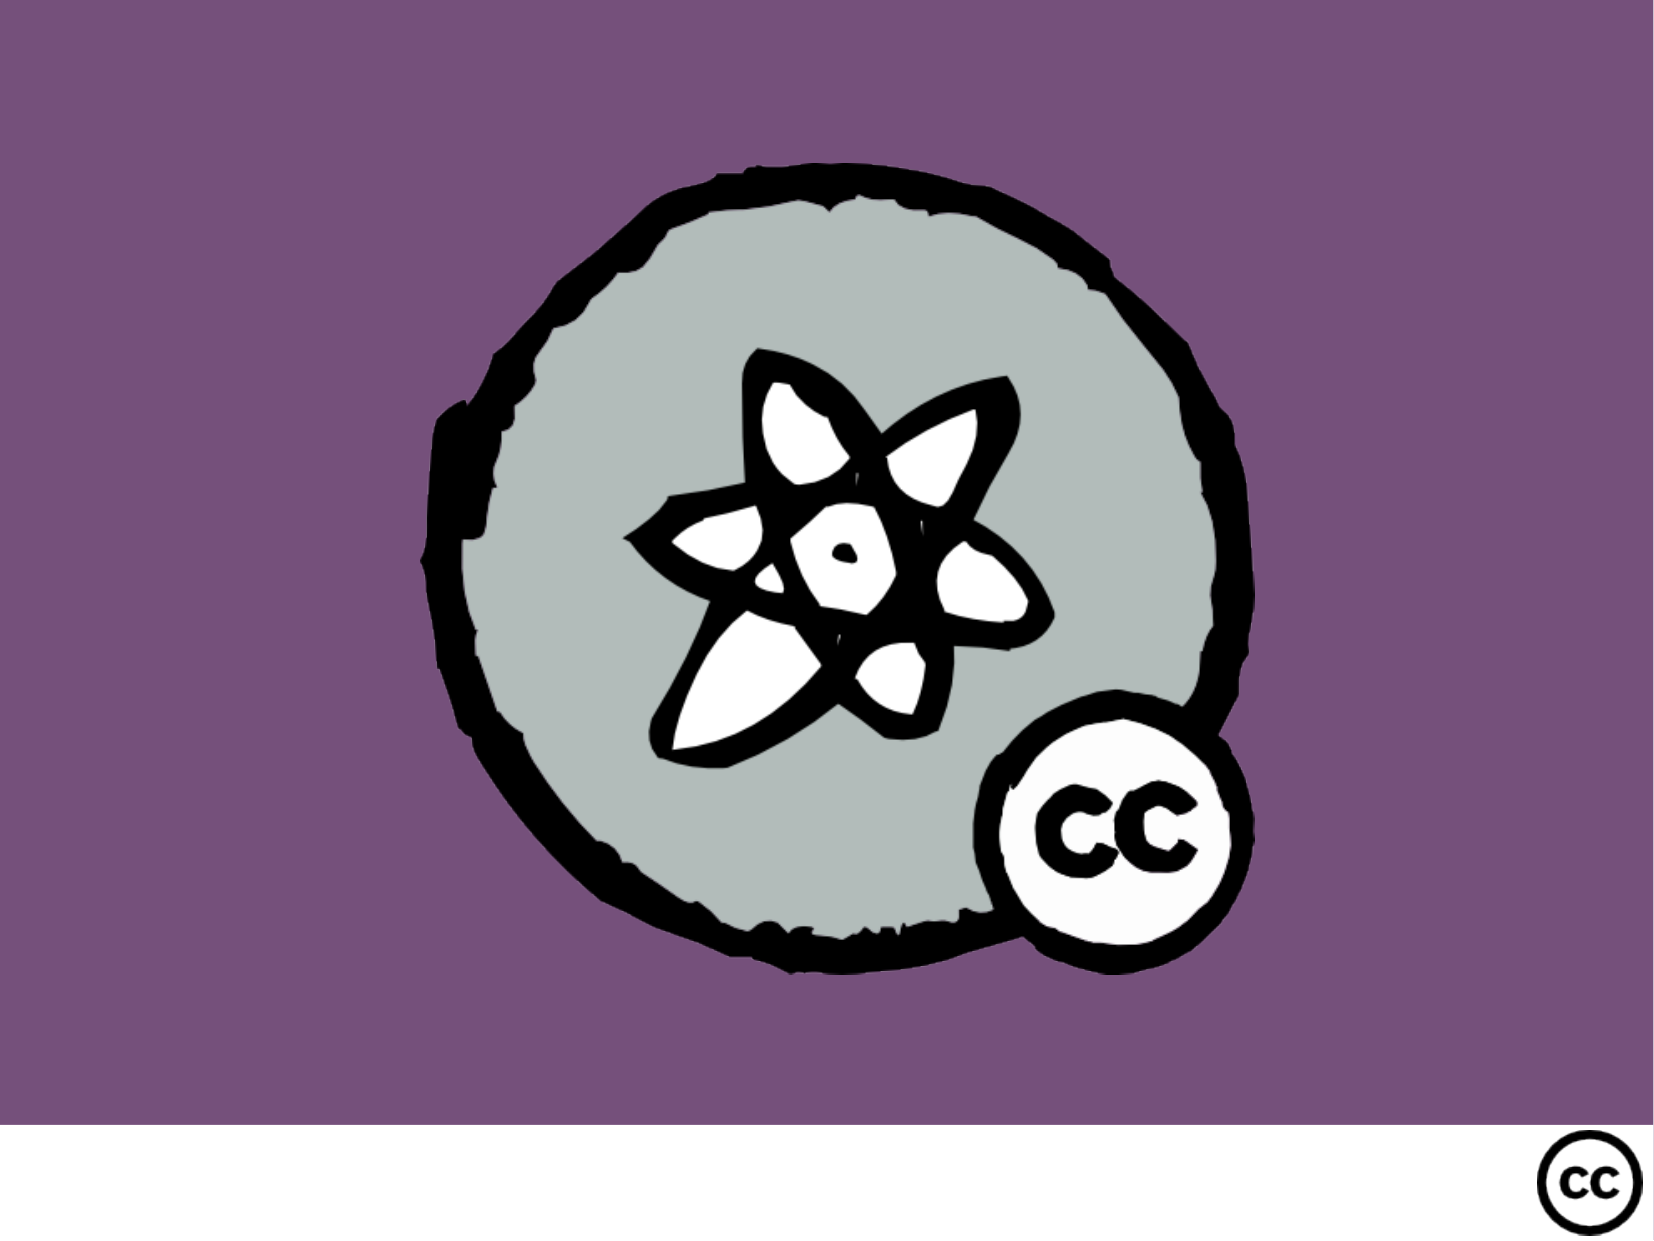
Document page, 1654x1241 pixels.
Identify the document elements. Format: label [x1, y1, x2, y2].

picture [1537, 1130, 1643, 1236]
picture [420, 163, 1255, 976]
